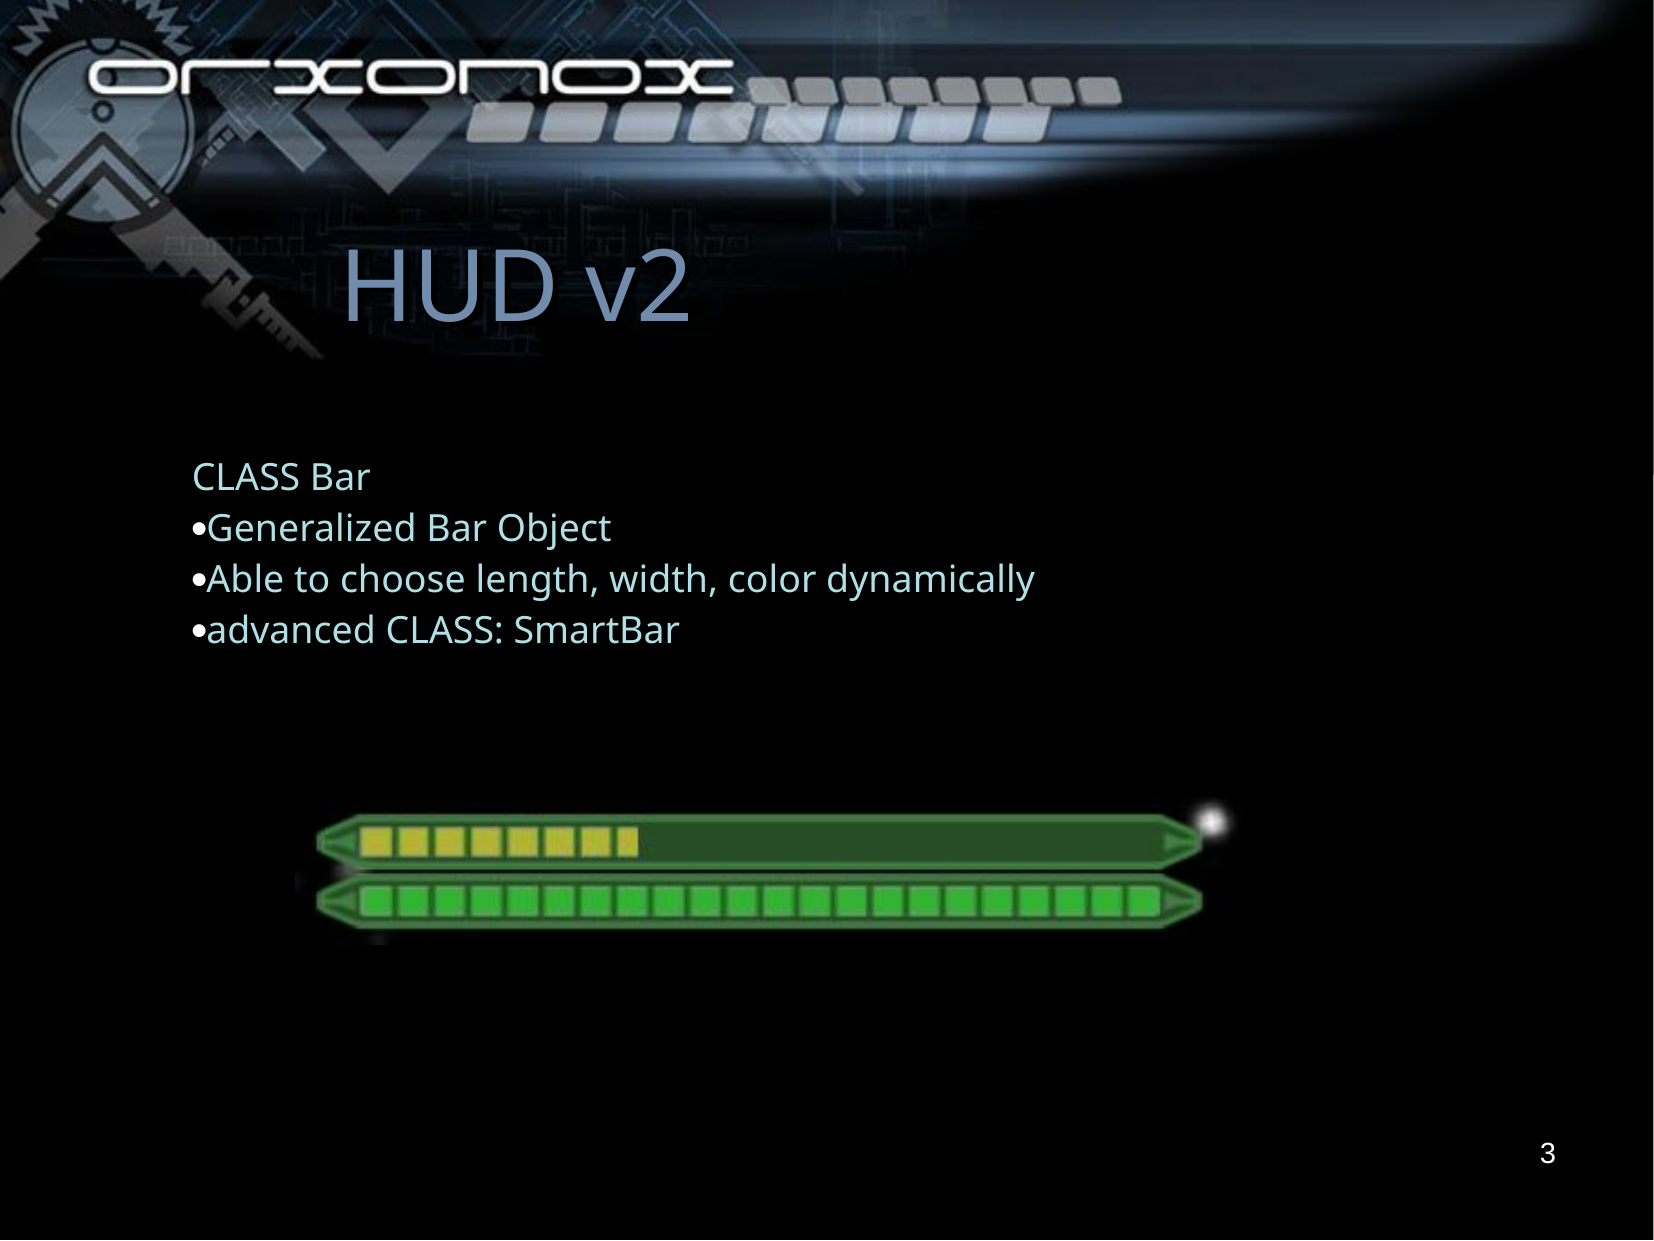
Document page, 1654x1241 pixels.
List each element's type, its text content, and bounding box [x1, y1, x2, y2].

text_box CLASS Bar Generalized Bar Object Able to choose length, width, color dynamically advanced CLASS: SmartBar [177, 442, 1329, 668]
text_box HUD v2 [324, 206, 1300, 338]
picture [295, 797, 1241, 945]
picture [0, 0, 1654, 475]
